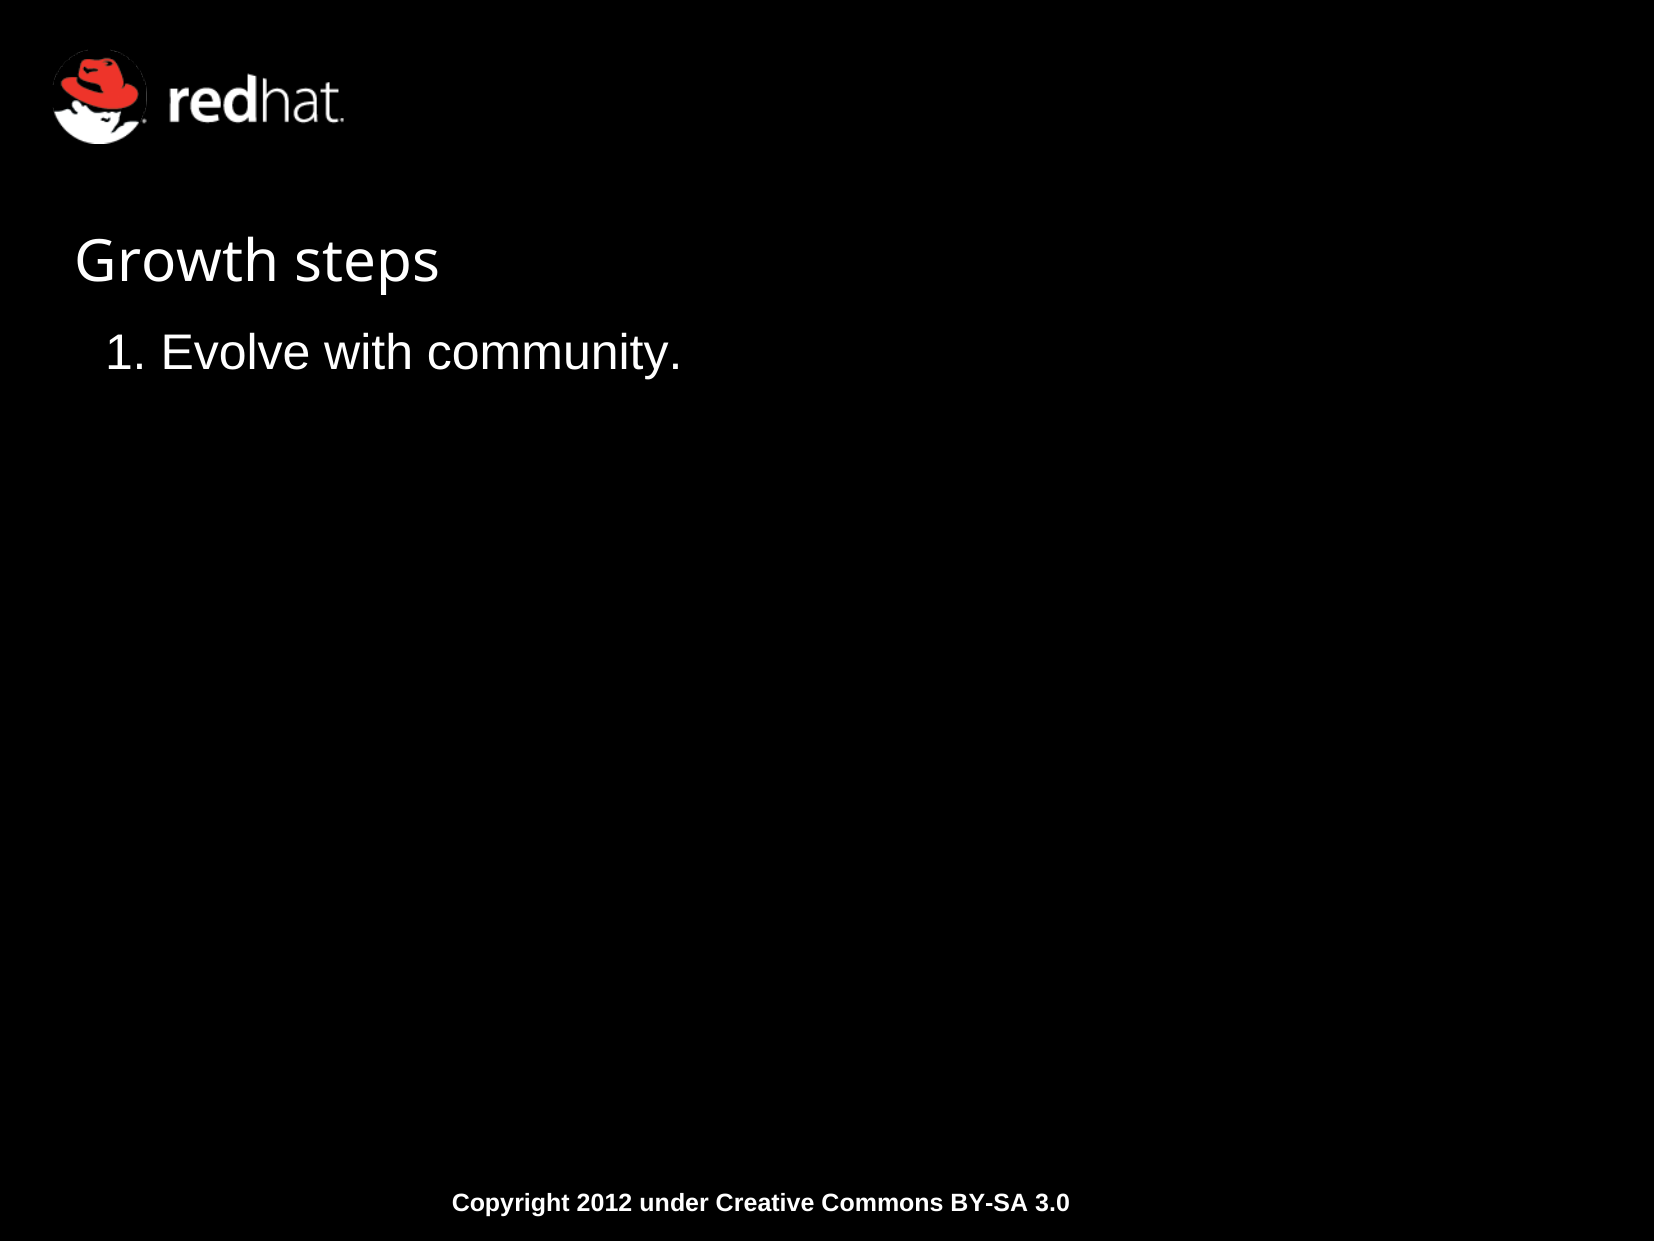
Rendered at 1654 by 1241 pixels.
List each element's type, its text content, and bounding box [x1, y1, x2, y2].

title Growth steps [74, 199, 1506, 318]
list 1. Evolve with community. [77, 324, 1500, 1186]
picture [52, 49, 345, 144]
